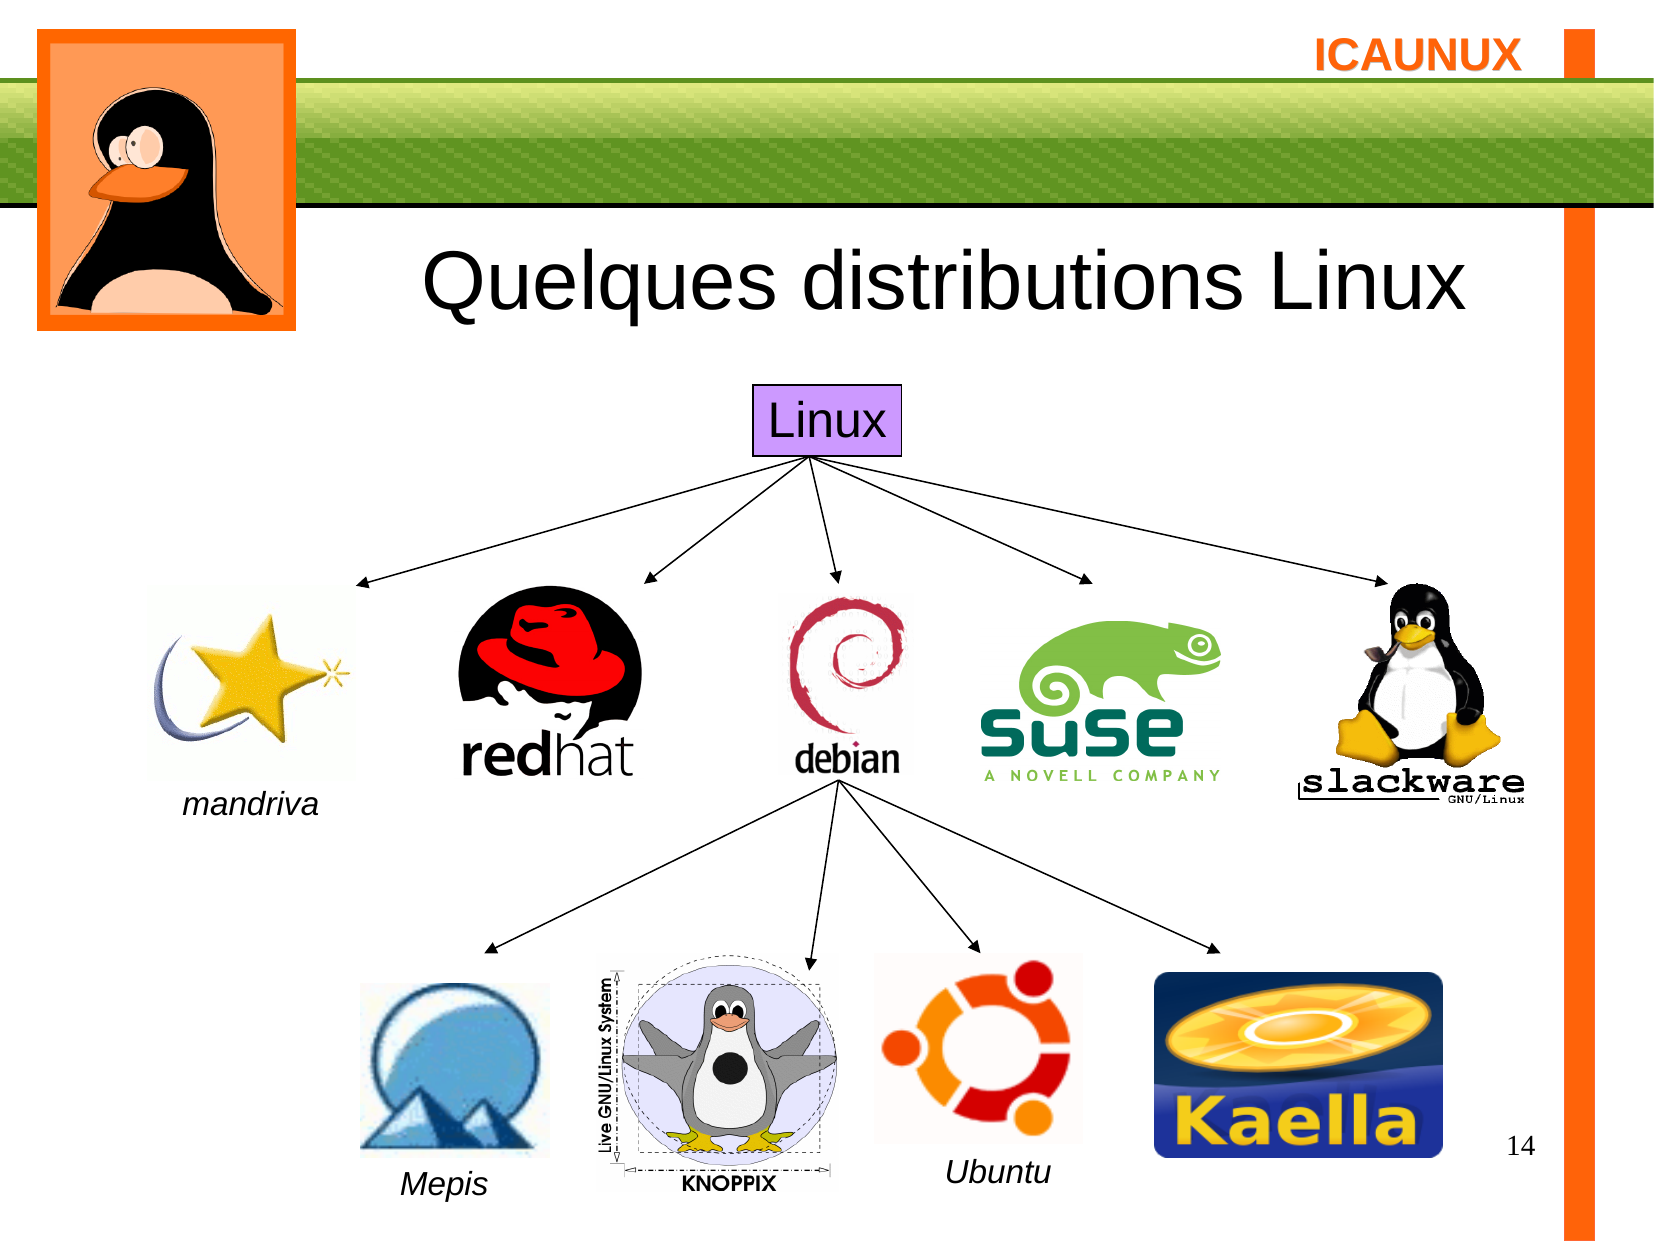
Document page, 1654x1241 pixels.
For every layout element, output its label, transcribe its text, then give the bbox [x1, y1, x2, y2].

picture [1154, 972, 1443, 1158]
picture [1298, 583, 1524, 804]
picture [596, 953, 839, 1192]
picture [751, 585, 948, 779]
picture [360, 983, 550, 1158]
text_box mandriva [147, 778, 355, 831]
picture [454, 583, 644, 779]
picture [980, 621, 1221, 781]
title Quelques distributions Linux [354, 206, 1536, 355]
picture [0, 29, 1654, 331]
text_box Ubuntu [909, 1145, 1087, 1199]
text_box Linux [752, 385, 902, 457]
picture [874, 953, 1083, 1144]
text_box Mepis [355, 1157, 534, 1211]
picture [147, 585, 356, 781]
